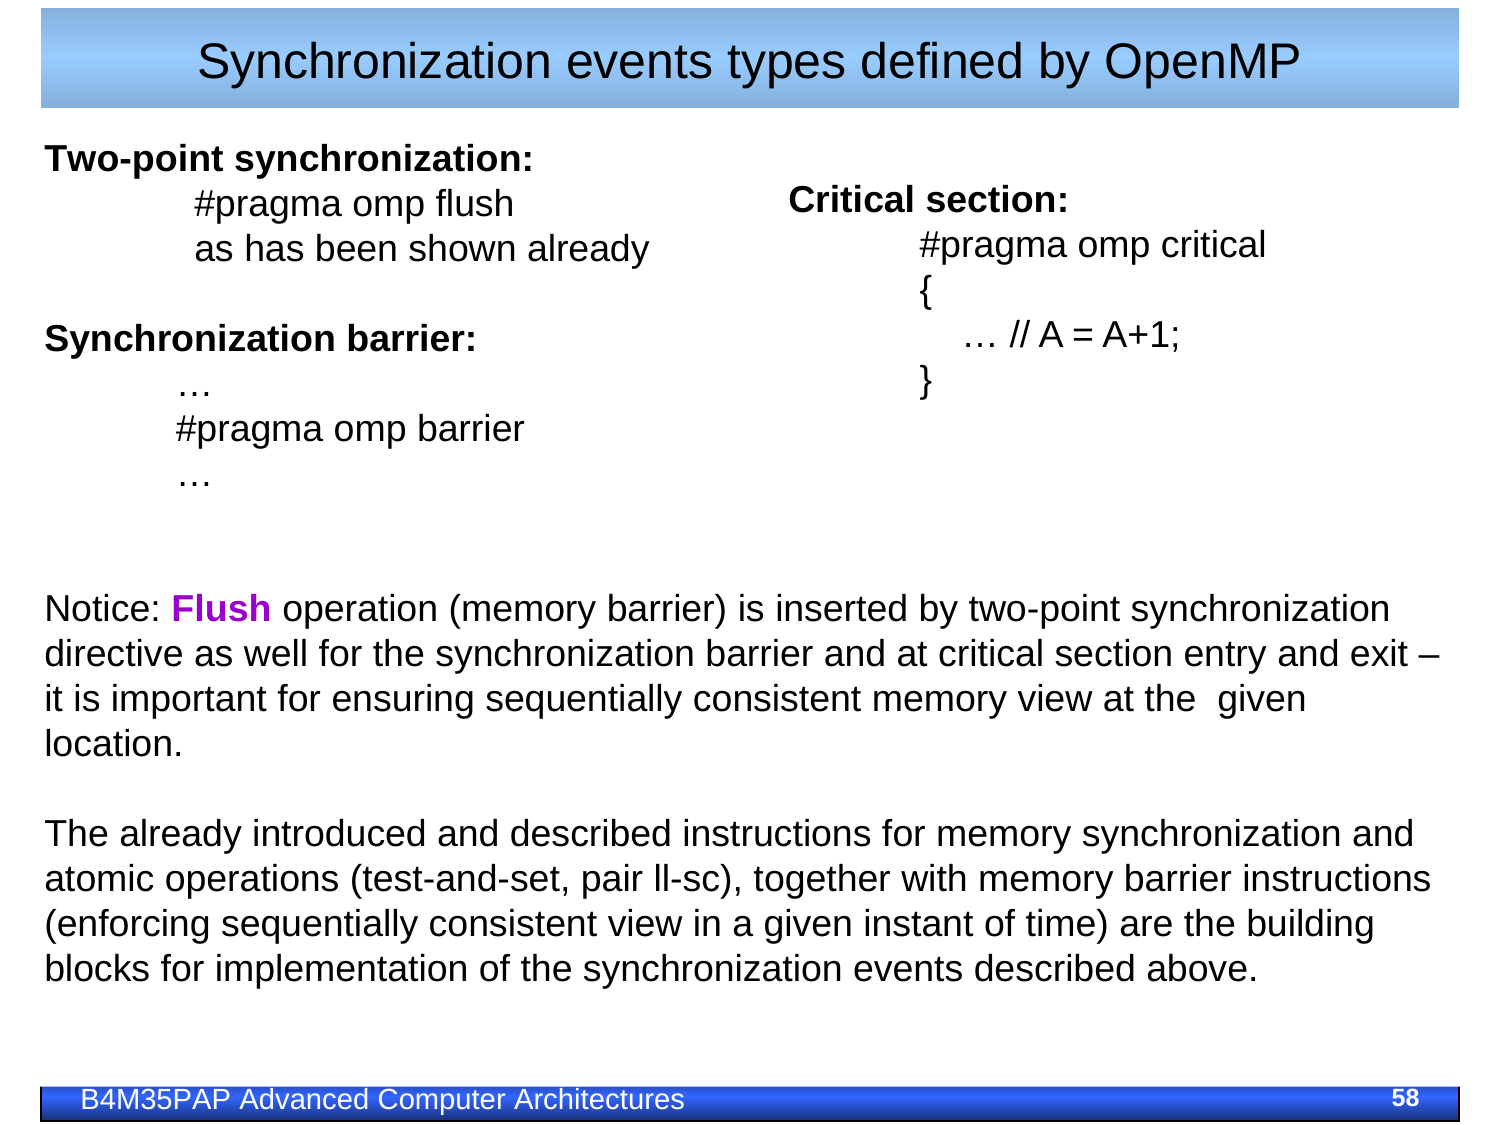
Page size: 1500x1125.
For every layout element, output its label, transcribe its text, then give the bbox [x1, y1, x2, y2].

list Two-point synchronization: #pragma omp flush as has been shown already Synchronization barrier: … #pragma omp barrier … Notice: Flush operation (memory barrier) is inserted by two-point synchronization directive as well for the synchronization barrier and at critical section entry and exit – it is important for ensuring sequentially consistent memory view at the given location. The already introduced and described instructions for memory synchronization and atomic operations (test-and-set, pair ll-sc), together with memory barrier instructions (enforcing sequentially consistent view in a given instant of time) are the building blocks for implementation of the synchronization events described above. [29, 126, 1471, 1087]
title Synchronization events types defined by OpenMP [41, 8, 1459, 108]
text_box Critical section: #pragma omp critical { … // A = A+1; } [773, 167, 1500, 407]
